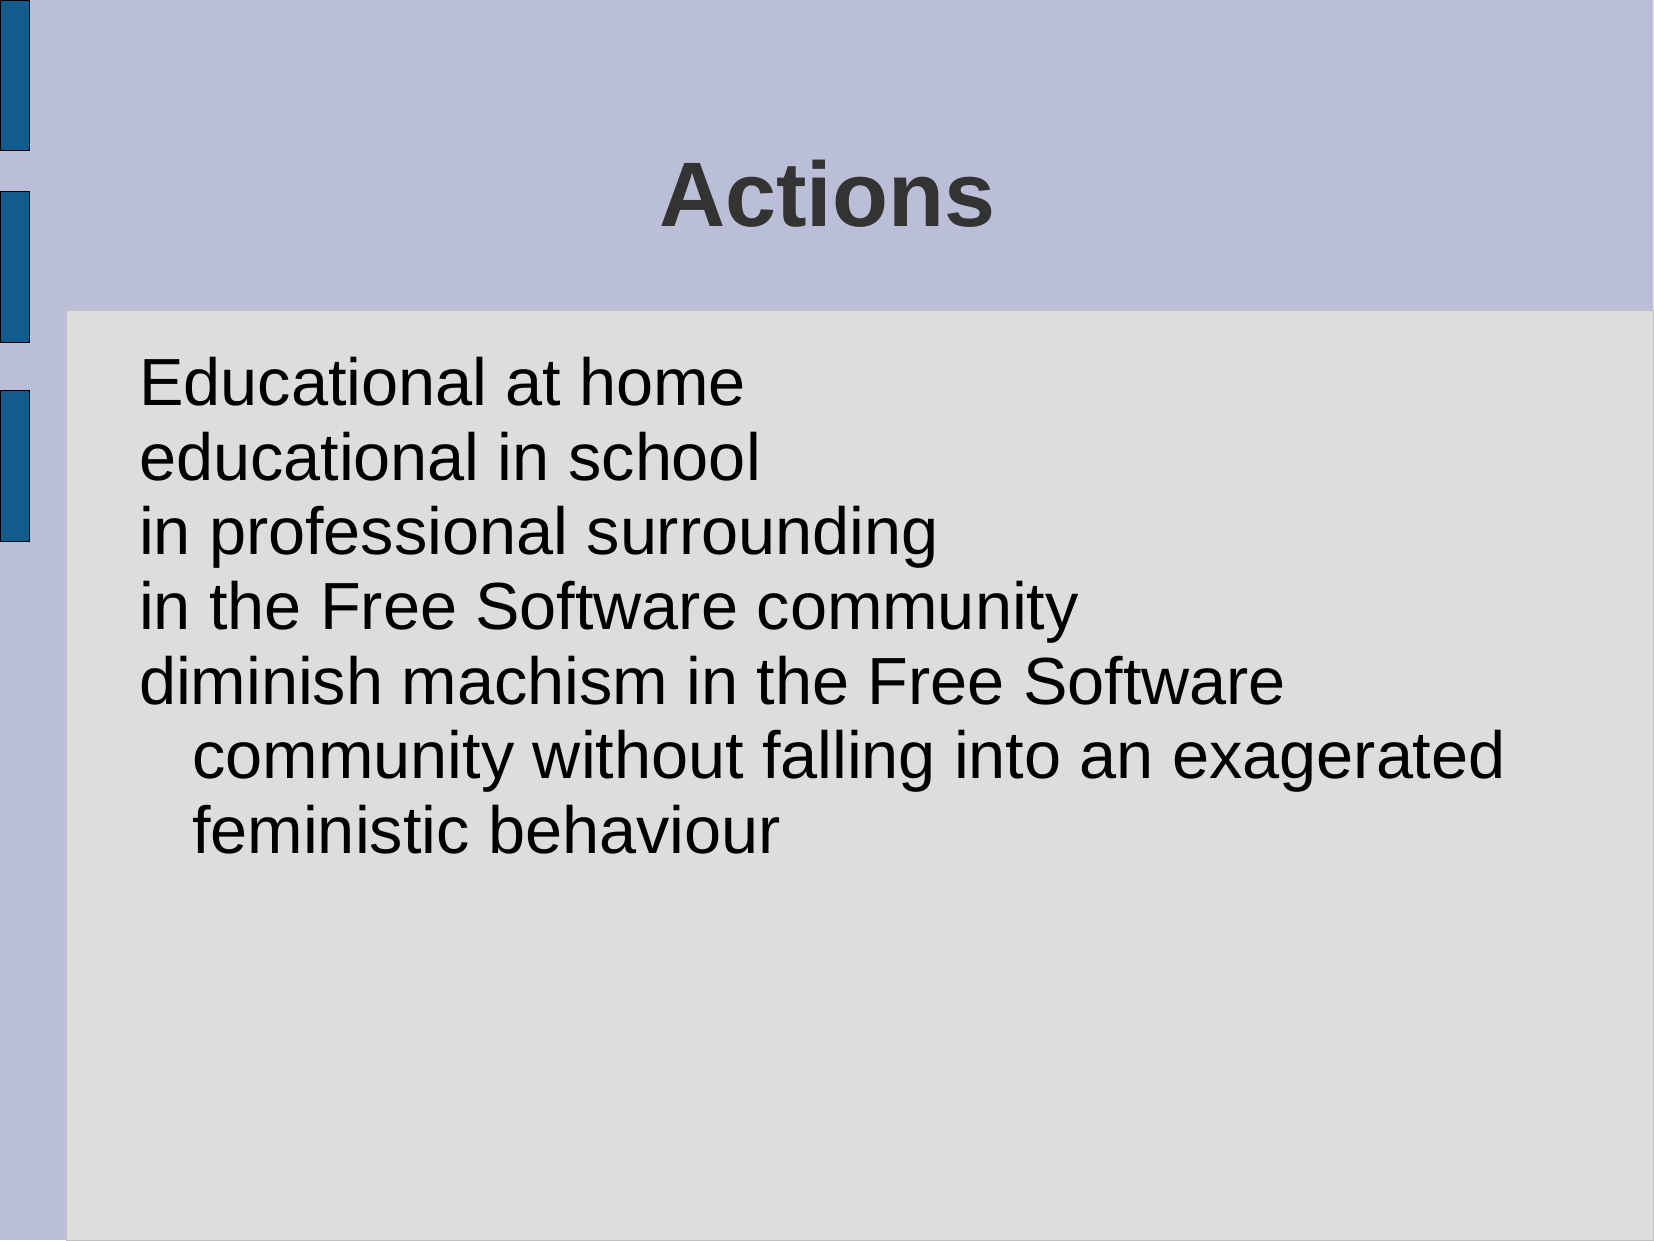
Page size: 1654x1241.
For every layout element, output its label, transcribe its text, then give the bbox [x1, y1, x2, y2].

list Educational at home educational in school in professional surrounding in the Free Software community diminish machism in the Free Software community without falling into an exagerated feministic behaviour [121, 344, 1534, 1112]
title Actions [121, 98, 1534, 291]
